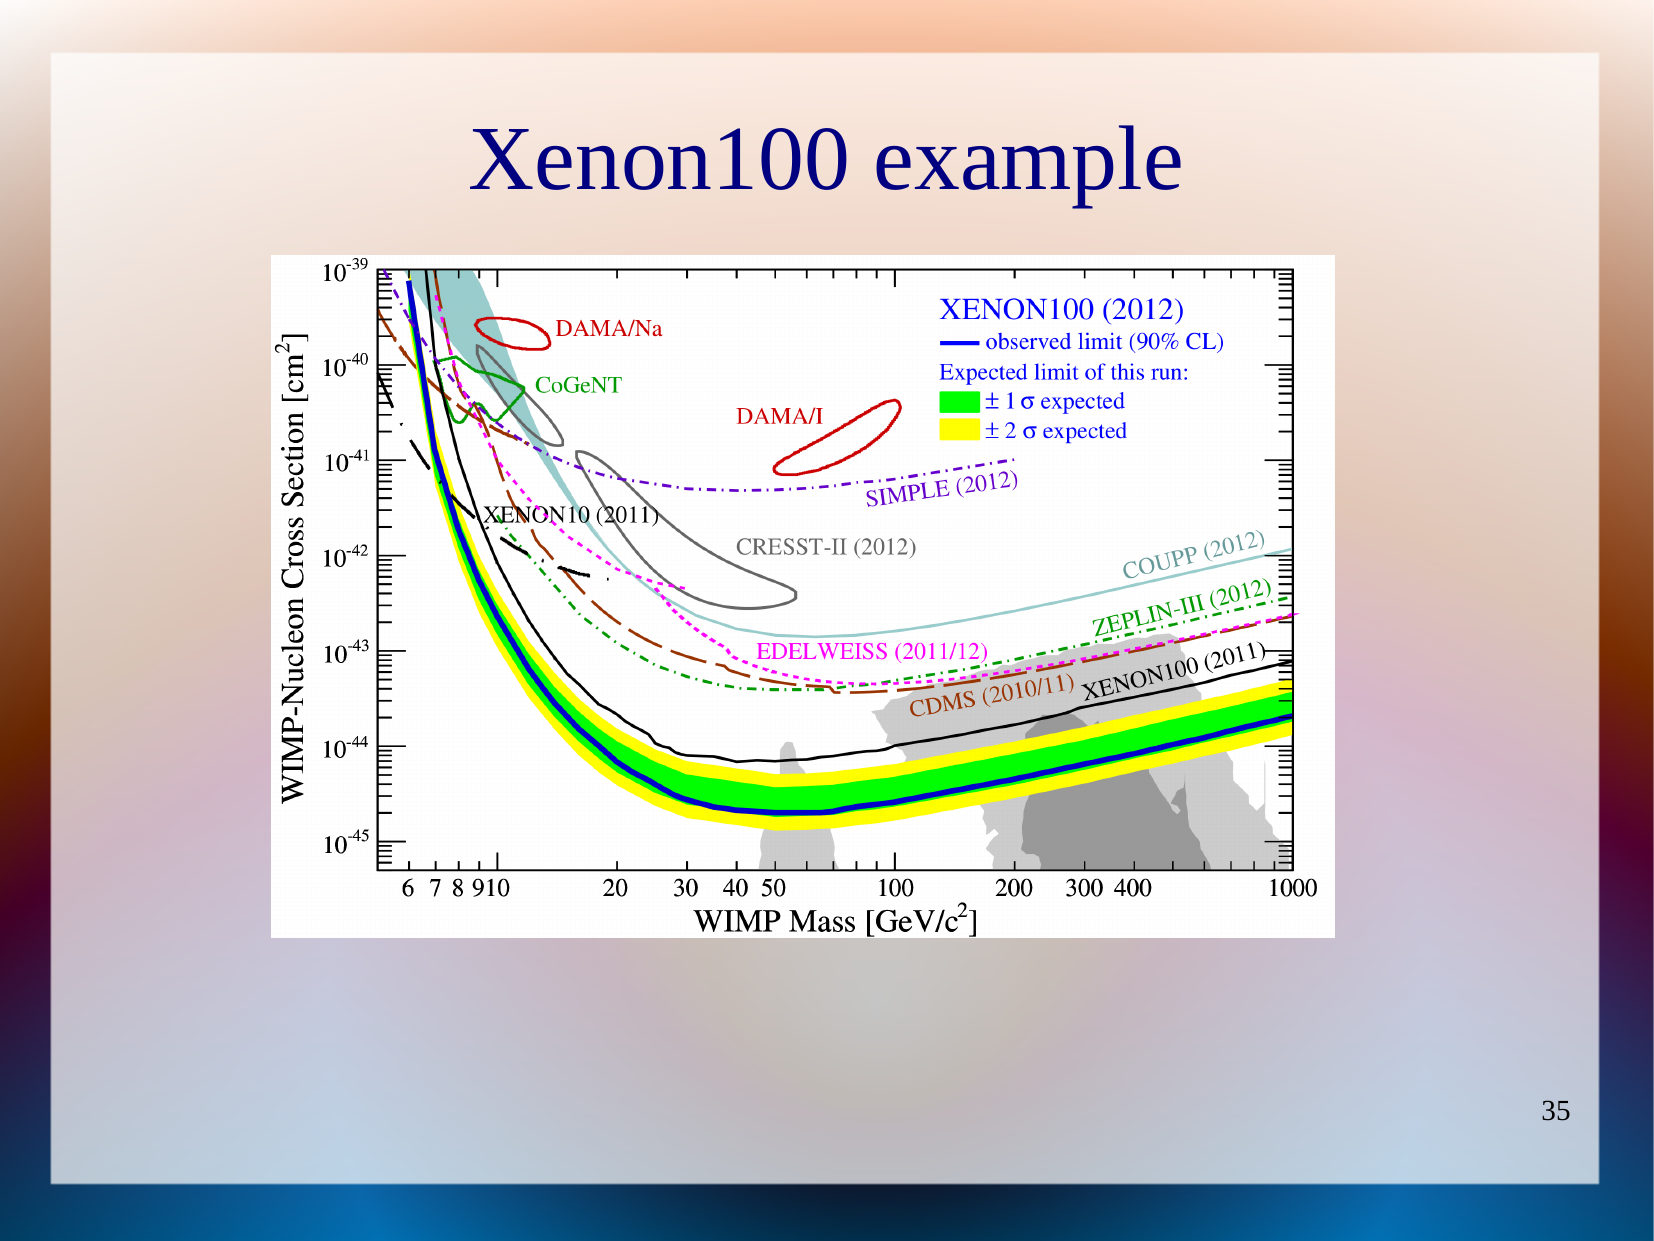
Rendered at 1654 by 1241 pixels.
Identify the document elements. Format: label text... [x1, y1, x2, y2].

picture [0, 0, 1654, 1241]
title Xenon100 example [82, 55, 1571, 263]
